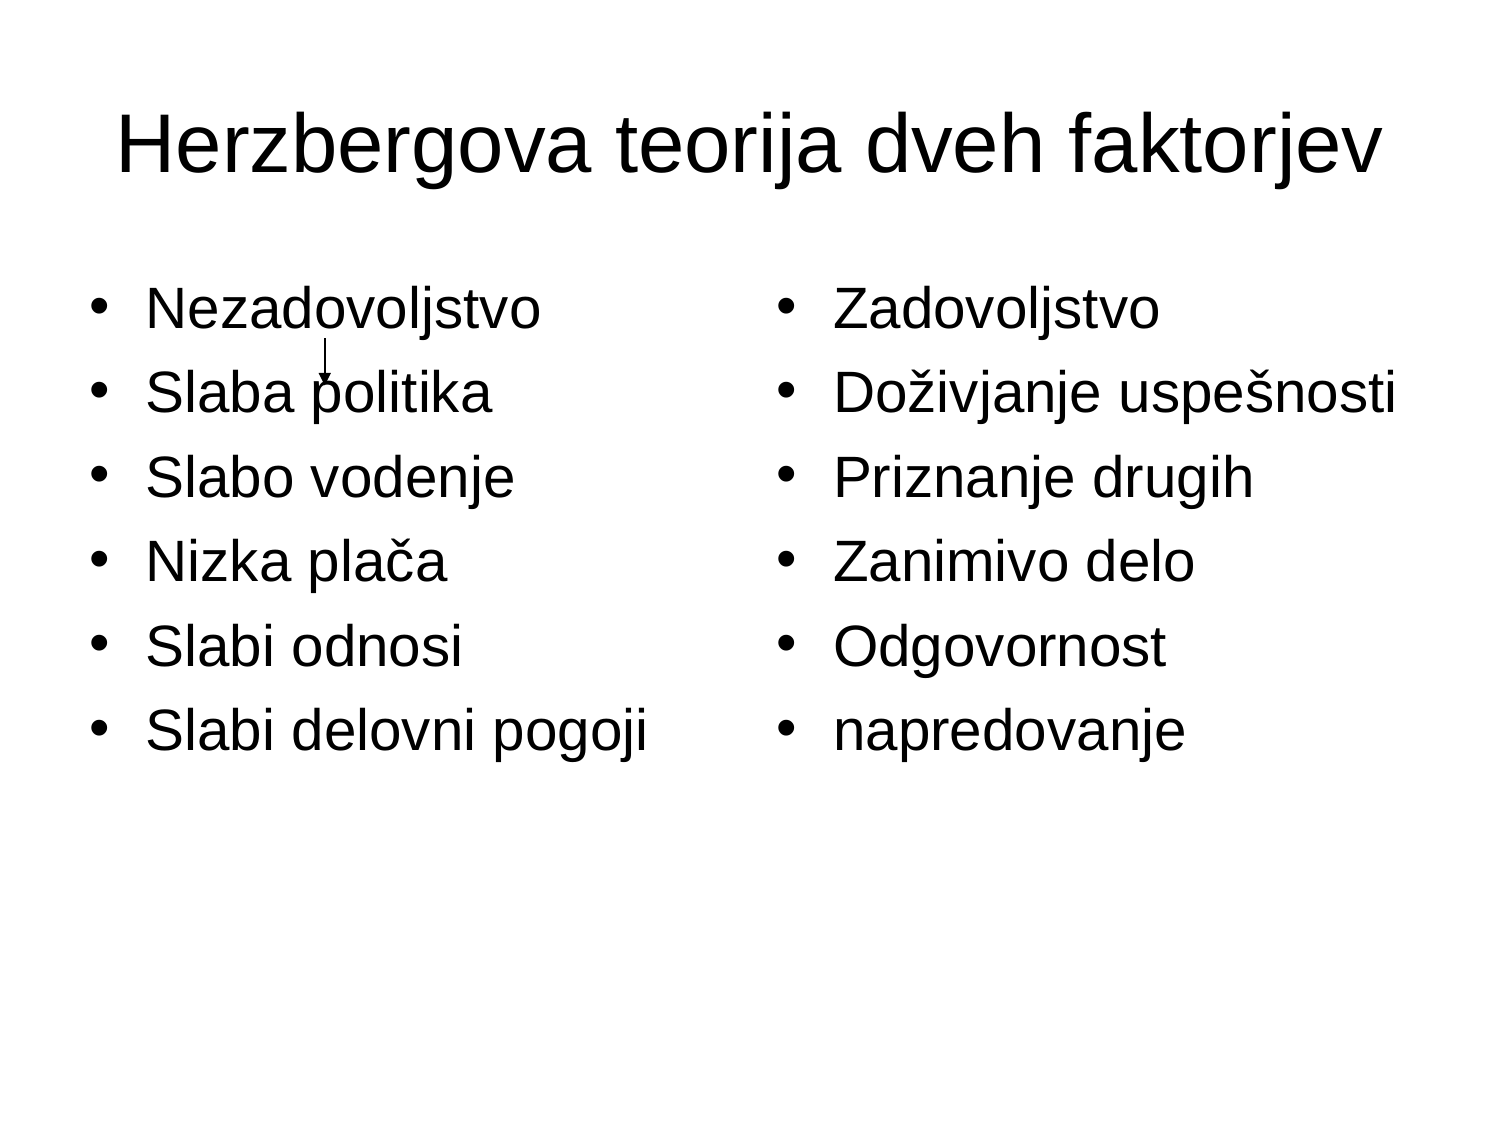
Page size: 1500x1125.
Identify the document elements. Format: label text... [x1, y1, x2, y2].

list Zadovoljstvo Doživjanje uspešnosti Priznanje drugih Zanimivo delo Odgovornost napredovanje [762, 262, 1425, 1006]
list Nezadovoljstvo Slaba politika Slabo vodenje Nizka plača Slabi odnosi Slabi delovni pogoji [74, 262, 738, 1006]
title Herzbergova teorija dveh faktorjev [75, 45, 1426, 233]
